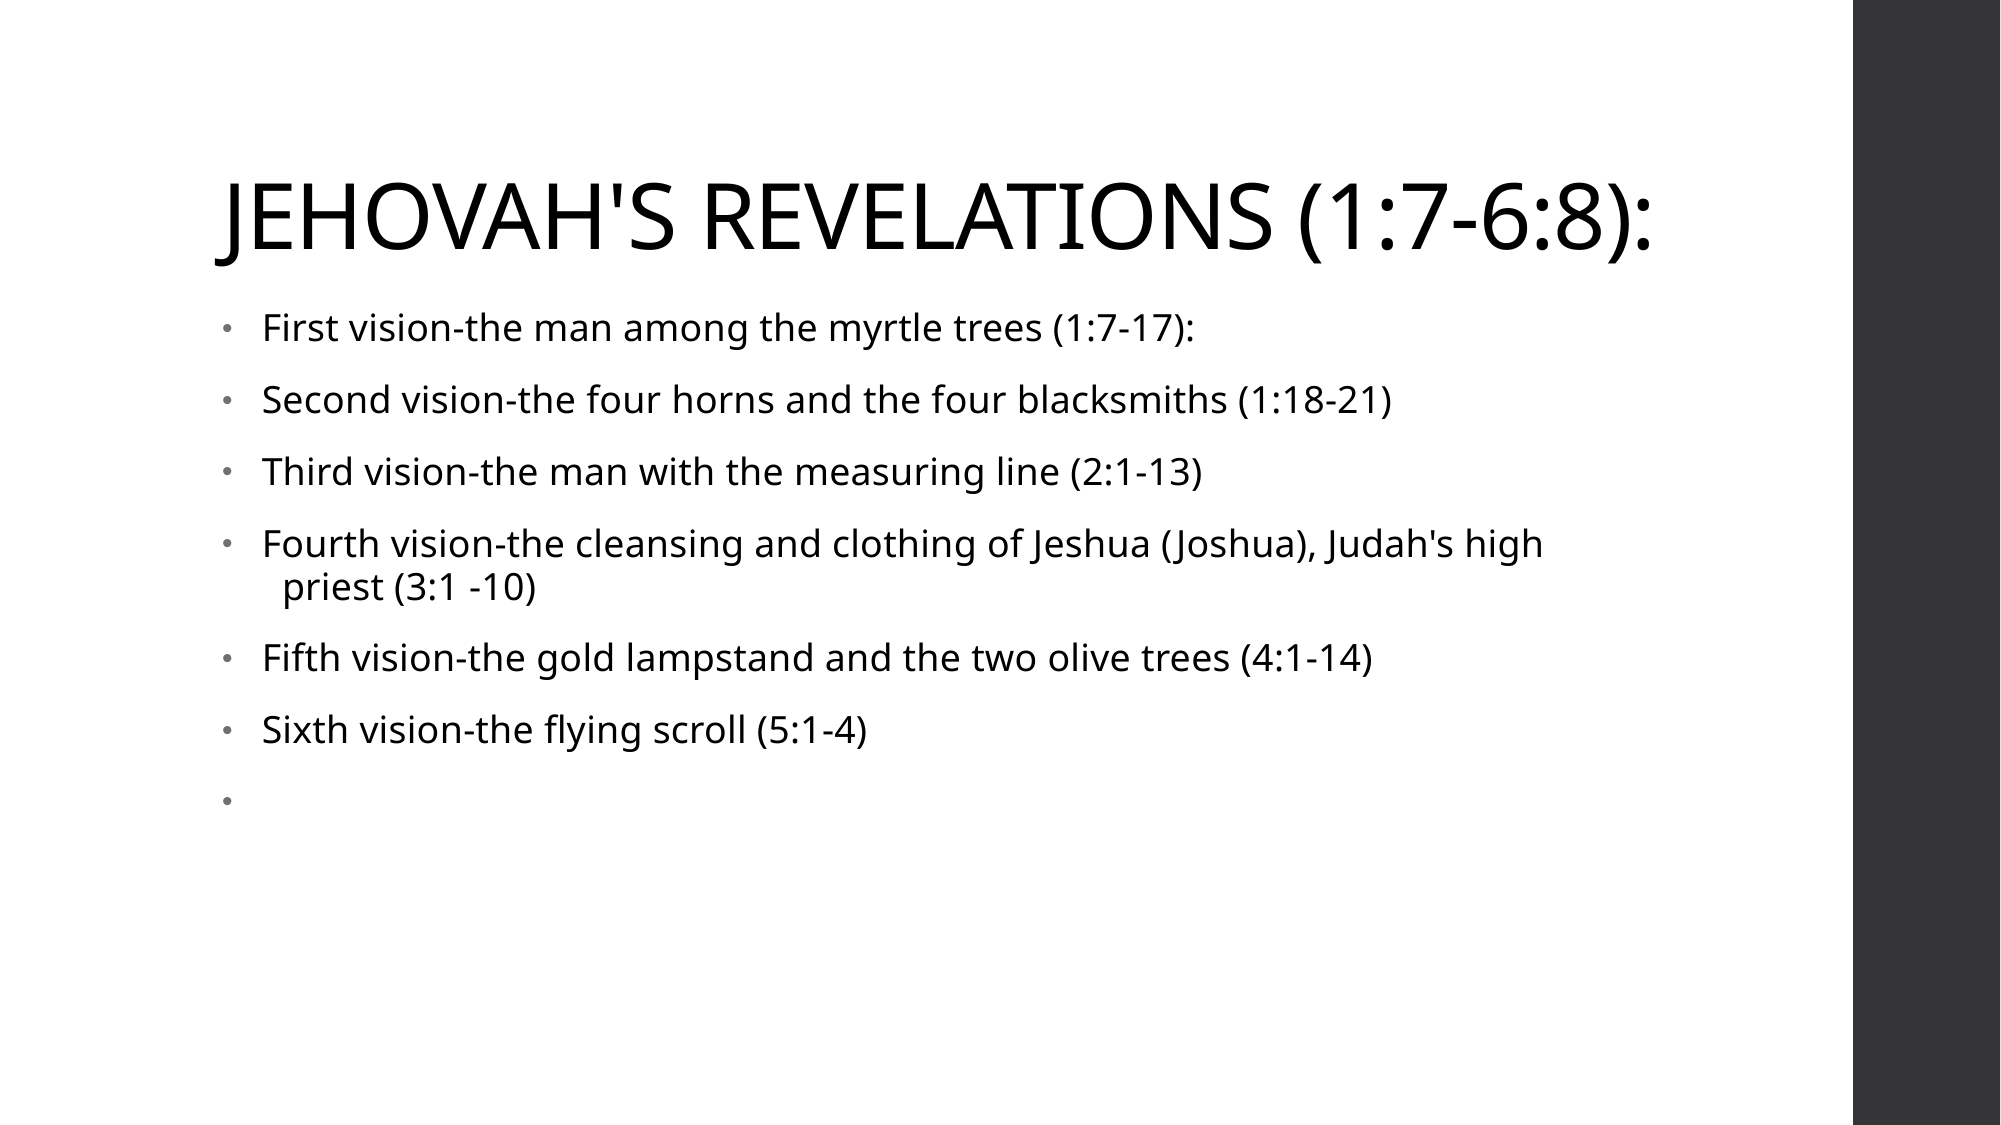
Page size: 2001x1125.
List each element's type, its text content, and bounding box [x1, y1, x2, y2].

list First vision-the man among the myrtle trees (1:7-17): Second vision-the four horns and the four blacksmiths (1:18-21) Third vision-the man with the measuring line (2:1-13) Fourth vision-the cleansing and clothing of Jeshua (Joshua), Judah's high priest (3:1 -10) Fifth vision-the gold lampstand and the two olive trees (4:1-14) Sixth vision-the flying scroll (5:1-4) [206, 299, 1617, 1014]
title JEHOVAH'S REVELATIONS (1:7-6:8): [206, 60, 1797, 278]
